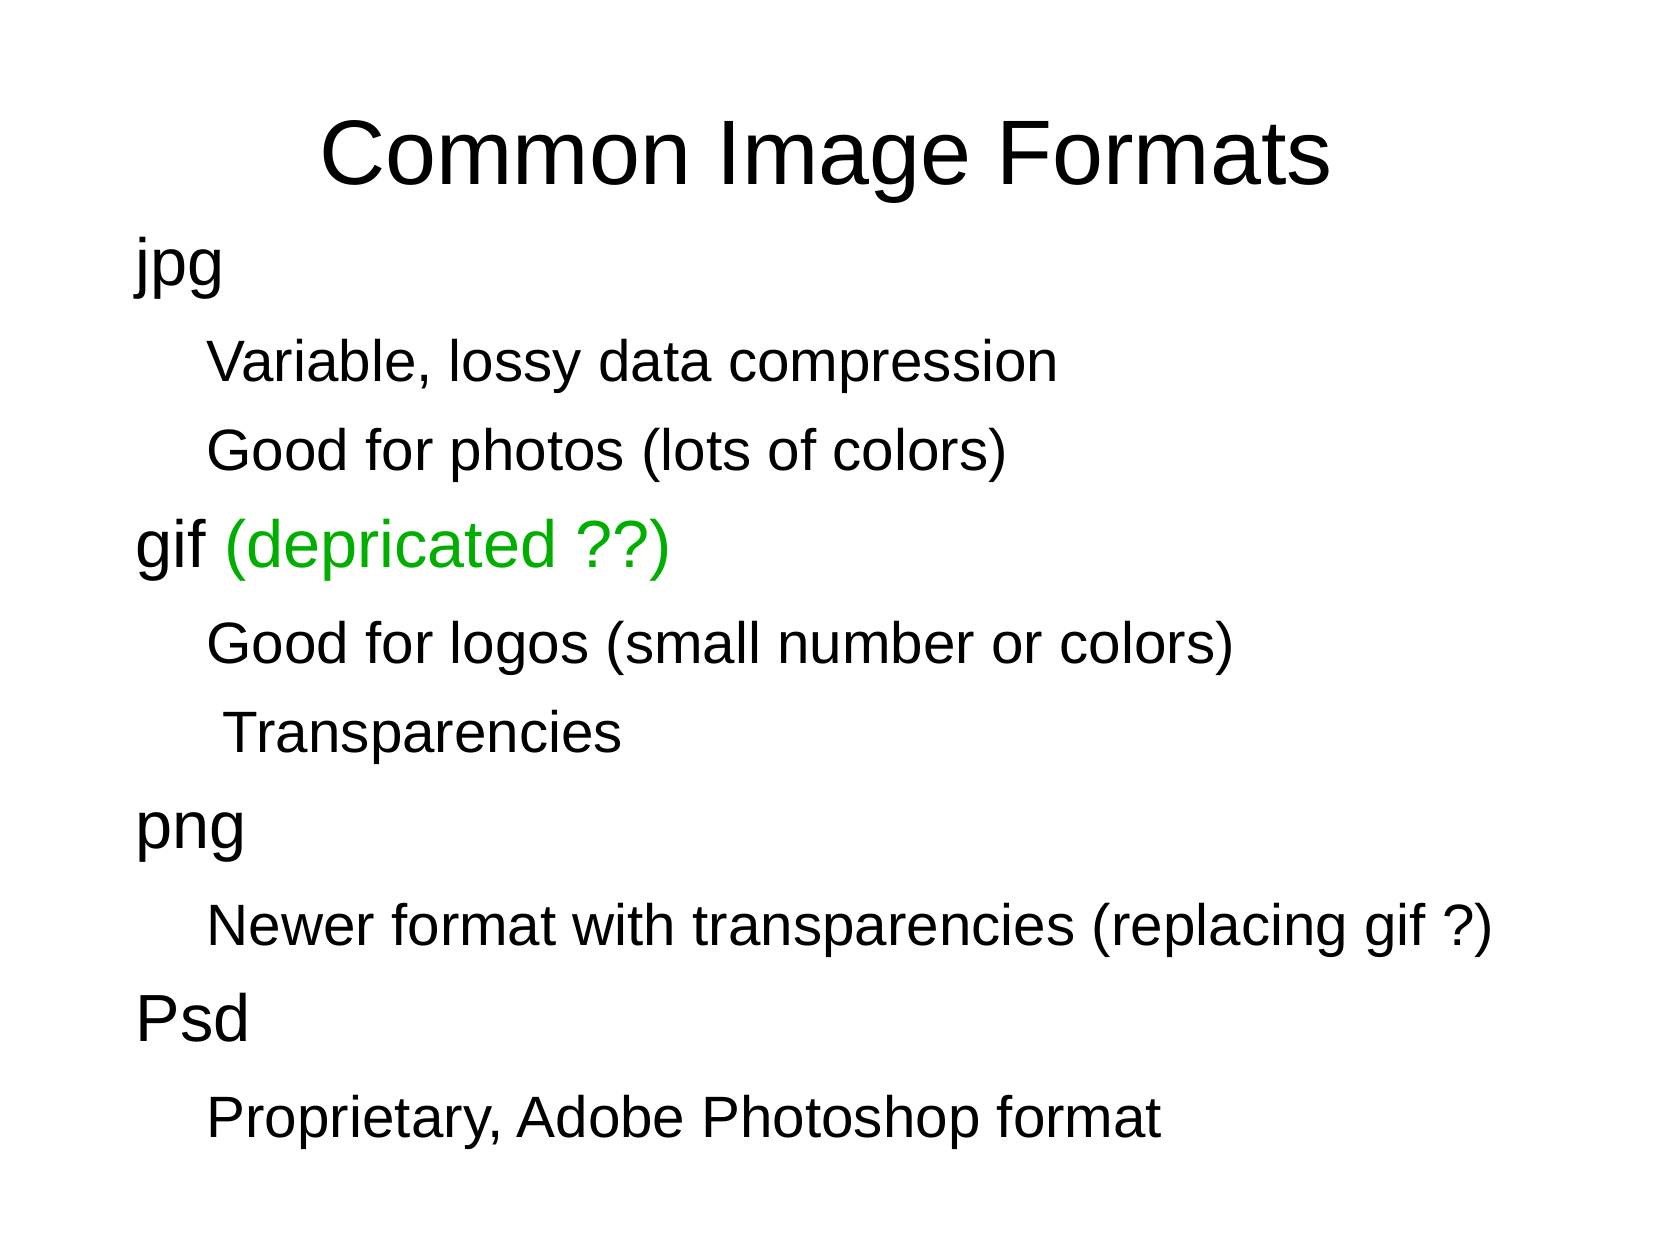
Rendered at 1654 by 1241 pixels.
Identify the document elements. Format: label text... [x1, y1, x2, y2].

list jpg Variable, lossy data compression Good for photos (lots of colors) gif (depricated ??) Good for logos (small number or colors) Transparencies png Newer format with transparencies (replacing gif ?) Psd Proprietary, Adobe Photoshop format [64, 225, 1554, 1164]
title Common Image Formats [82, 49, 1571, 257]
